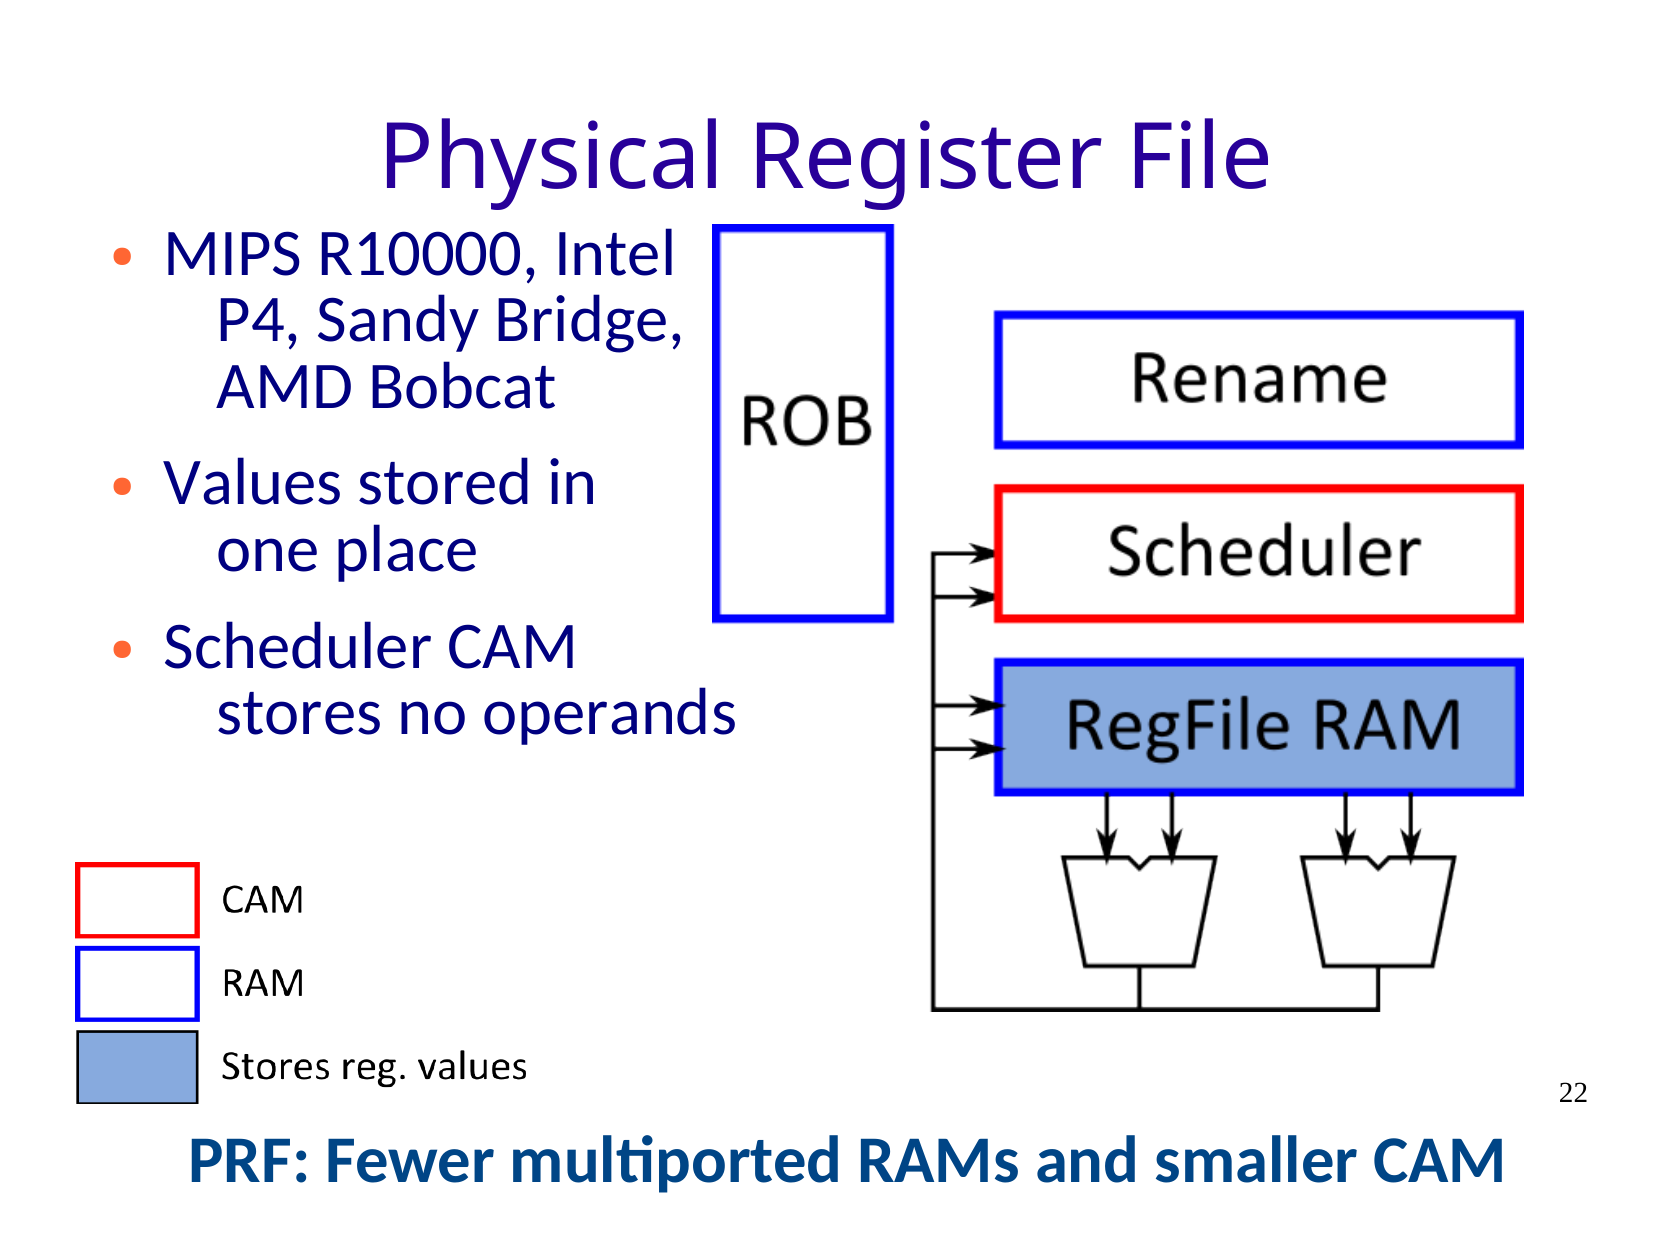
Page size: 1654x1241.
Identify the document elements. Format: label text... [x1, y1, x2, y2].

text_box PRF: Fewer multiported RAMs and smaller CAM [150, 1125, 1525, 1222]
list MIPS R10000, Intel P4, Sandy Bridge, AMD Bobcat Values stored in one place Scheduler CAM stores no operands [75, 225, 751, 1029]
picture [712, 224, 1524, 1012]
title Physical Register File [82, 56, 1571, 250]
picture [75, 862, 526, 1104]
